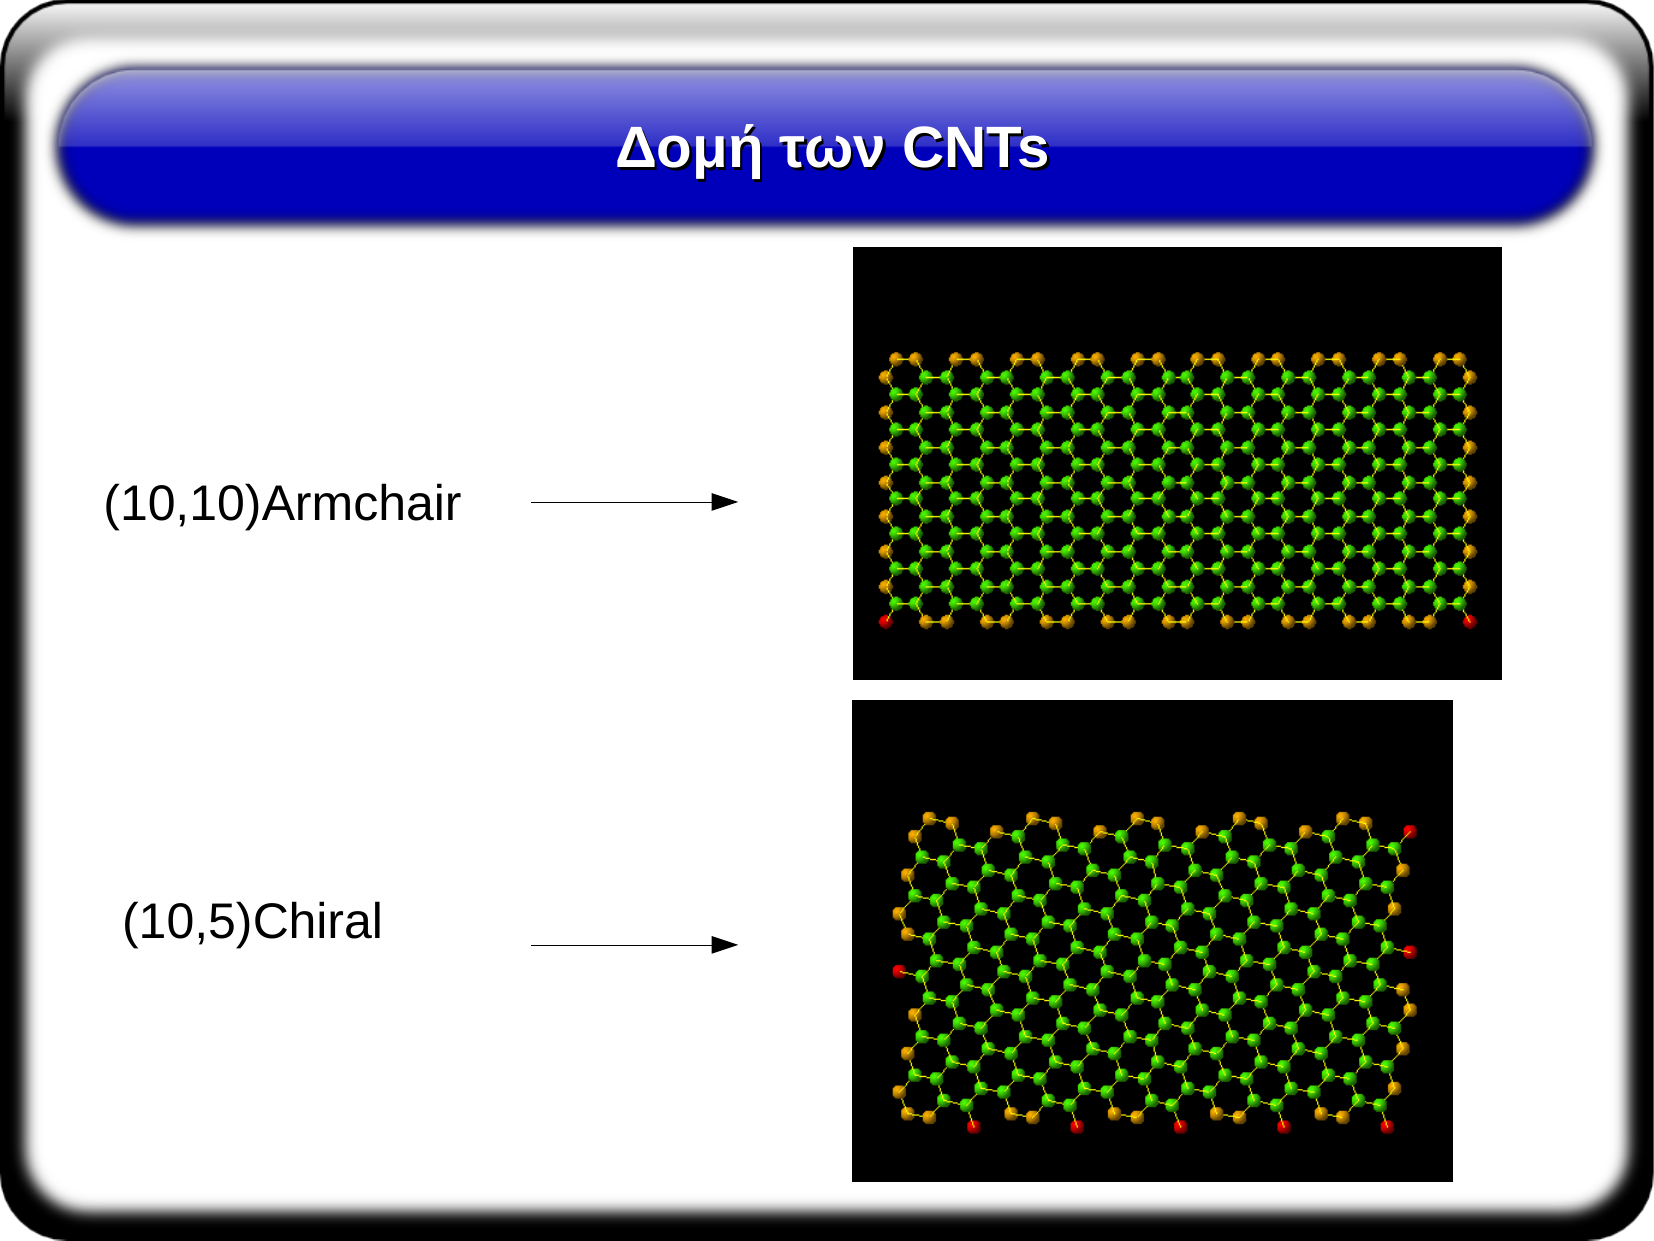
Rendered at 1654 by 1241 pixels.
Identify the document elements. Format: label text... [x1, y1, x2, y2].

text_box (10,10)Armchair [88, 468, 502, 539]
text_box (10,5)Chiral [107, 885, 497, 957]
subtitle [82, 297, 1571, 1102]
picture [0, 0, 1654, 1241]
title Δομή των CNTs [88, 59, 1577, 237]
